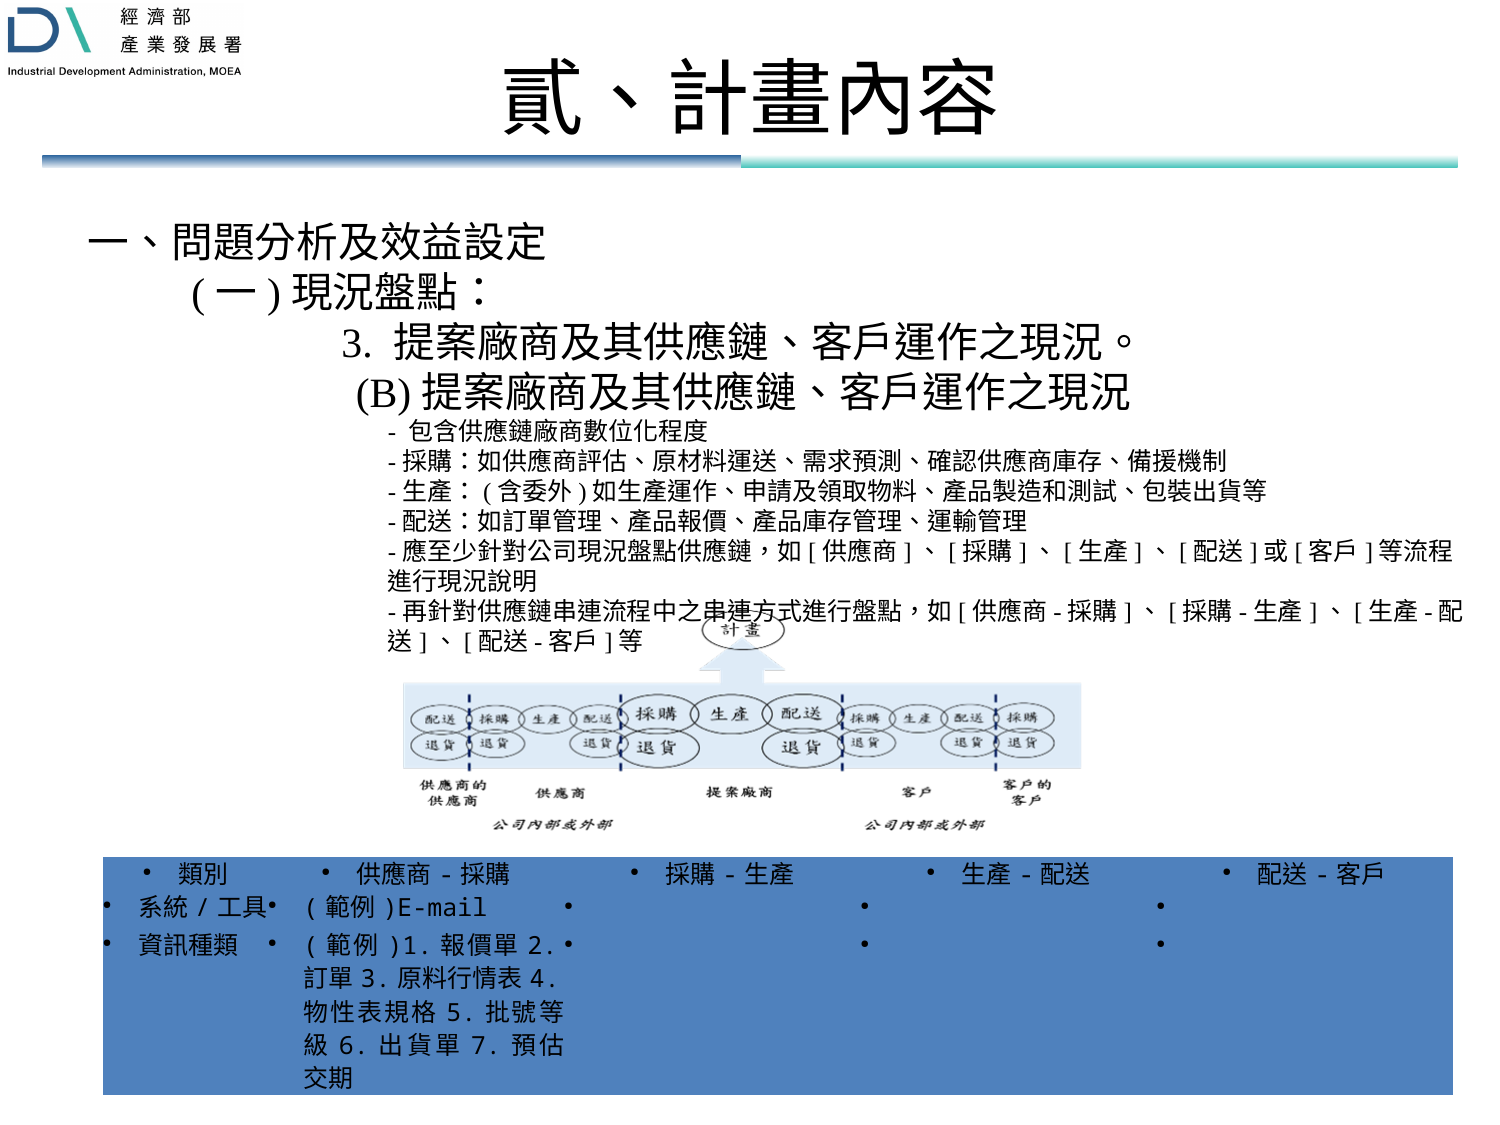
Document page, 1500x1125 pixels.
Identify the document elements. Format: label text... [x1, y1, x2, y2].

table_cell 資訊種類 [103, 928, 268, 1095]
picture [371, 610, 1129, 835]
table_header 生產-配送 [860, 857, 1156, 891]
text_box 15 [1074, 1095, 1426, 1103]
table_header 類別 [103, 857, 268, 891]
table_header 供應商-採購 [268, 857, 564, 891]
title 貳、計畫內容 [75, 19, 1426, 171]
table_cell (範例)E-mail [268, 891, 564, 928]
table_cell [564, 891, 860, 928]
table_cell [1156, 928, 1453, 1095]
table_cell [564, 928, 860, 1095]
table_cell [1156, 891, 1453, 928]
table_cell [860, 928, 1156, 1095]
table_header 配送-客戶 [1156, 857, 1453, 891]
table_cell [860, 891, 1156, 928]
table_cell 系統/工具 [103, 891, 268, 928]
text_box 一、問題分析及效益設定 (一)現況盤點： 3. 提案廠商及其供應鏈、客戶運作之現況。 (B)提案廠商及其供應鏈、客戶運作之現況 - 包含供應鏈廠商數位化程度 -採購：如供應商評估、原材料運送、需求預測、確認供應商庫存、備援機制 -生產：(含委外)如生產運作、申請及領取物料、產品製造和測試、包裝出貨等 -配送：如訂單管理、產品報價、產品庫存管理、運輸管理 -應至少針對公司現況盤點供應鏈，如[供應商]、[採購]、[生產]、[配送]或[客戶]等流程進行現況說明 -再針對供應鏈串連流程中之串連方式進行盤點，如[供應商-採購]、[採購-生產]、[生產-配送]、[配送-客戶]等 [73, 208, 1482, 663]
table_header 採購-生產 [564, 857, 860, 891]
table_cell (範例)1.報價單2.訂單3.原料行情表4.物性表規格5.批號等級6.出貨單7.預估交期 [268, 928, 564, 1095]
